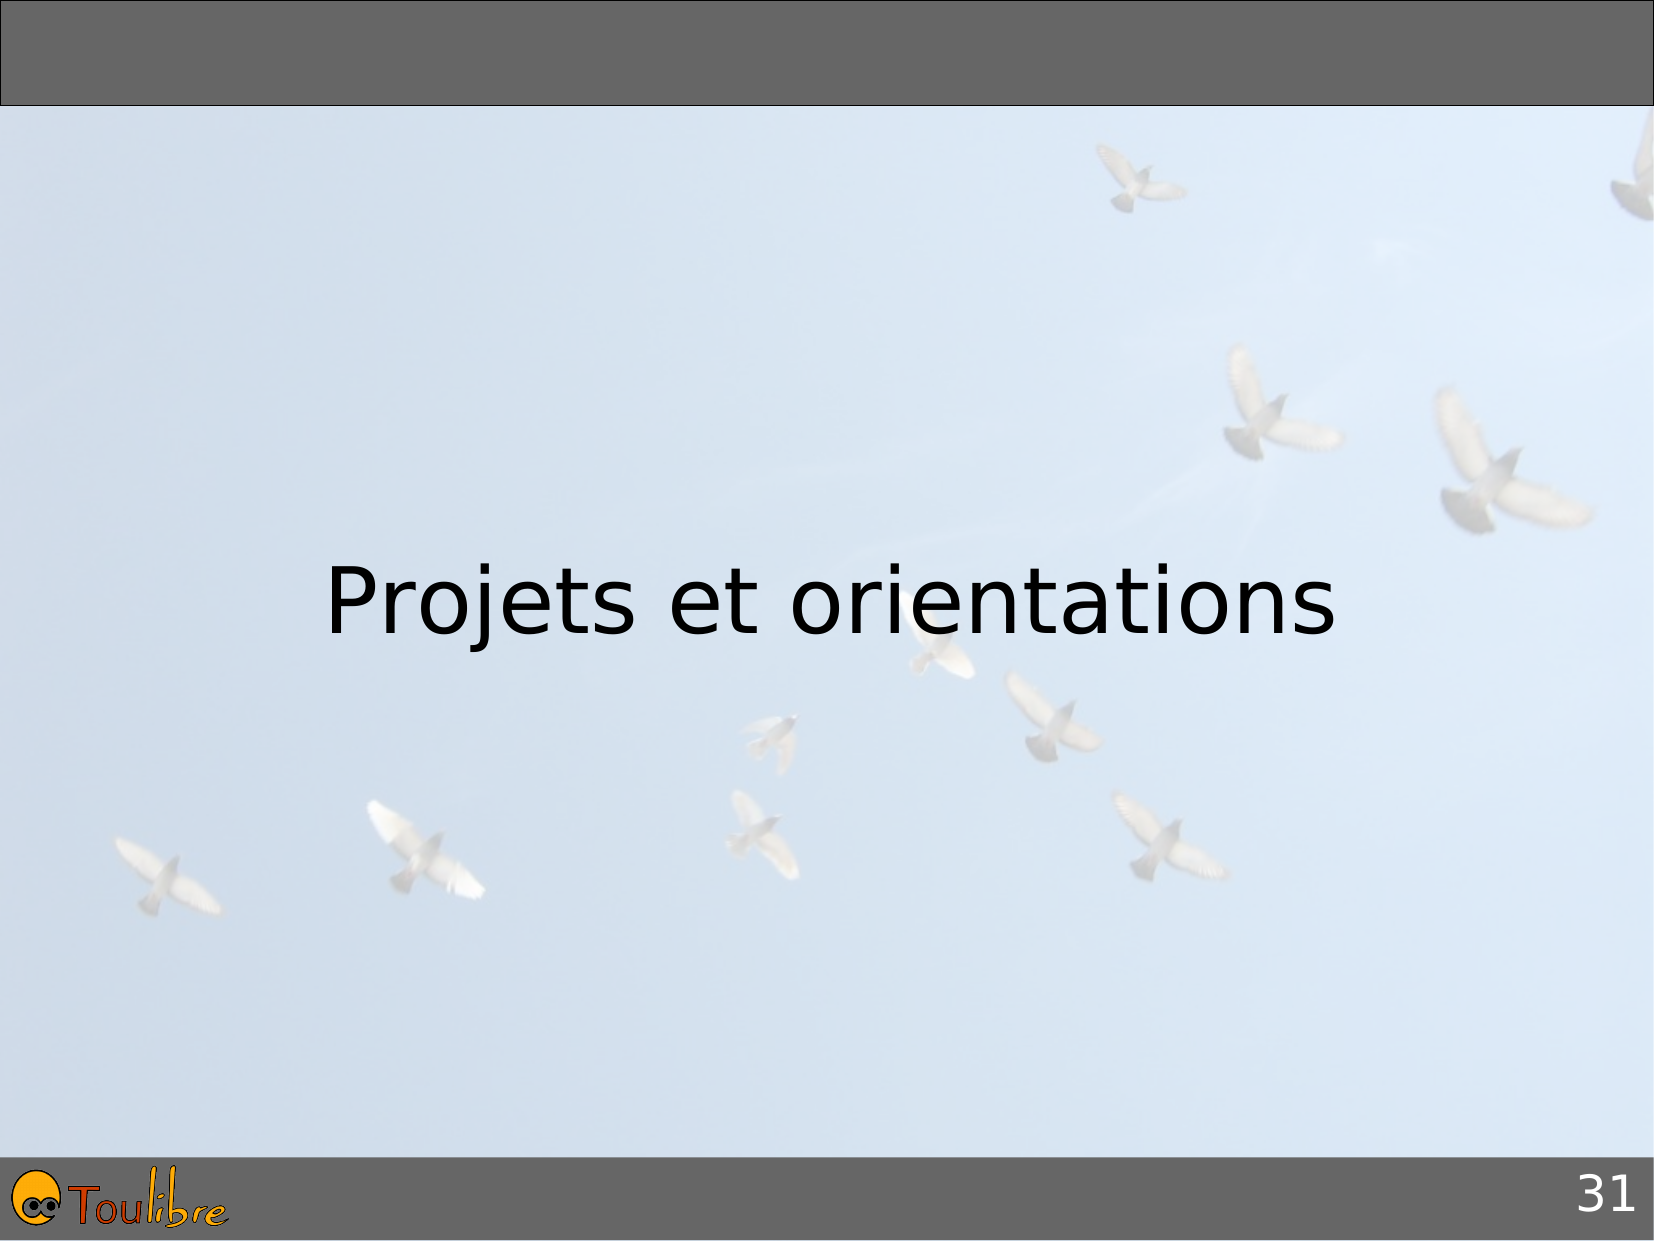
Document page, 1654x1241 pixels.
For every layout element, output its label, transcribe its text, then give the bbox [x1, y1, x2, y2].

picture [11, 1165, 229, 1228]
title Projets et orientations [87, 506, 1576, 699]
